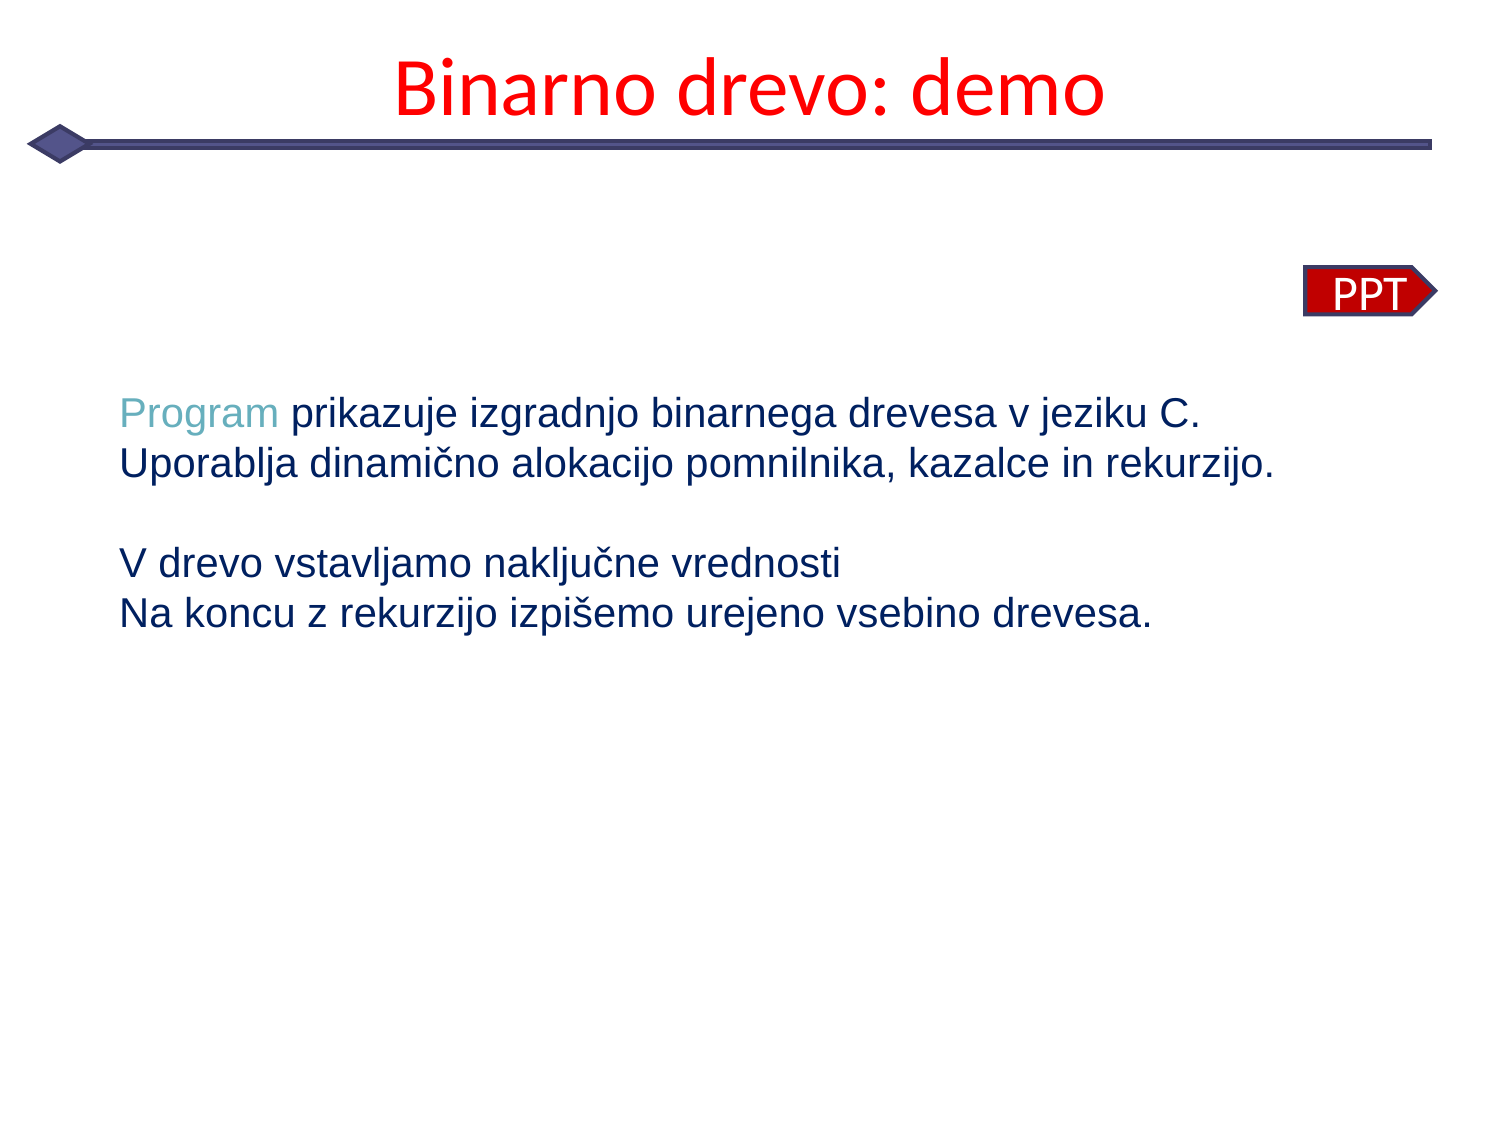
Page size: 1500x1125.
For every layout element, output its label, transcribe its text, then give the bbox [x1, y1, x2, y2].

text_box Program prikazuje izgradnjo binarnega drevesa v jeziku C. Uporablja dinamično alokacijo pomnilnika, kazalce in rekurzijo. V drevo vstavljamo naključne vrednosti Na koncu z rekurzijo izpišemo urejeno vsebino drevesa. [104, 378, 1371, 744]
title Binarno drevo: demo [75, 23, 1426, 141]
text_box PPT [1305, 267, 1436, 315]
